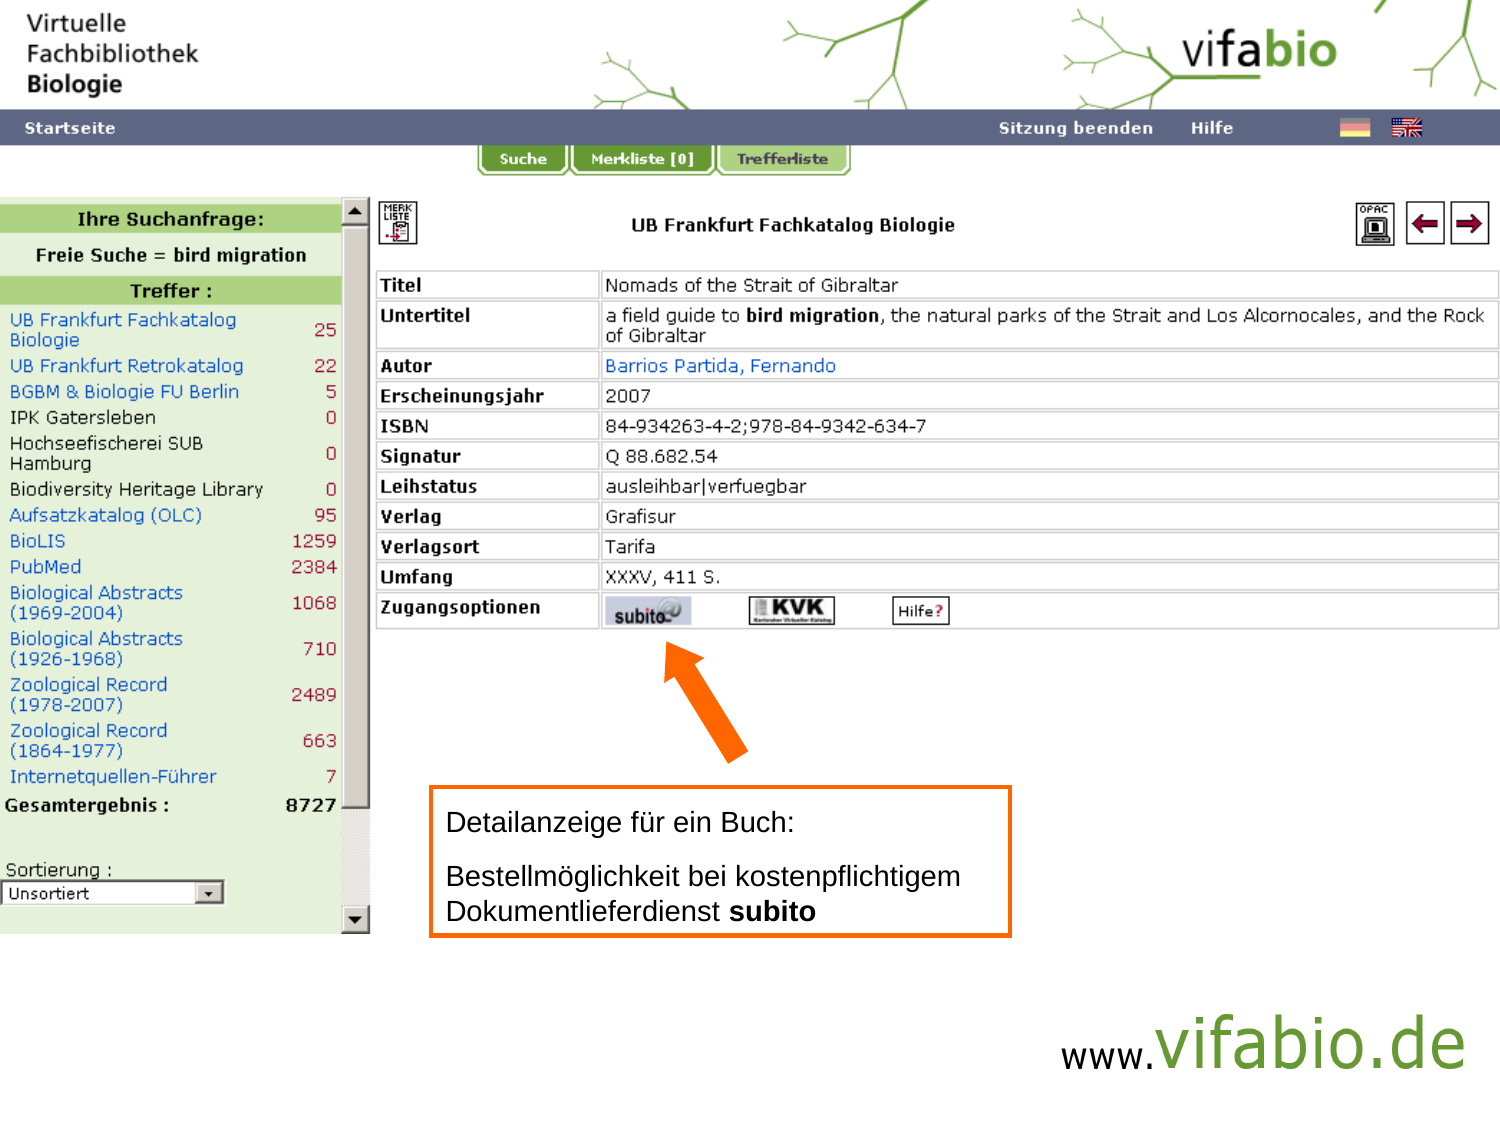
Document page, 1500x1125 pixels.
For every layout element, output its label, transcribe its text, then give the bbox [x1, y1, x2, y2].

text_box Detailanzeige für ein Buch: Bestellmöglichkeit bei kostenpflichtigem Dokumentlieferdienst subito [430, 786, 1010, 936]
picture [1009, 964, 1500, 1125]
text_box [664, 641, 749, 764]
picture [0, 0, 1500, 934]
